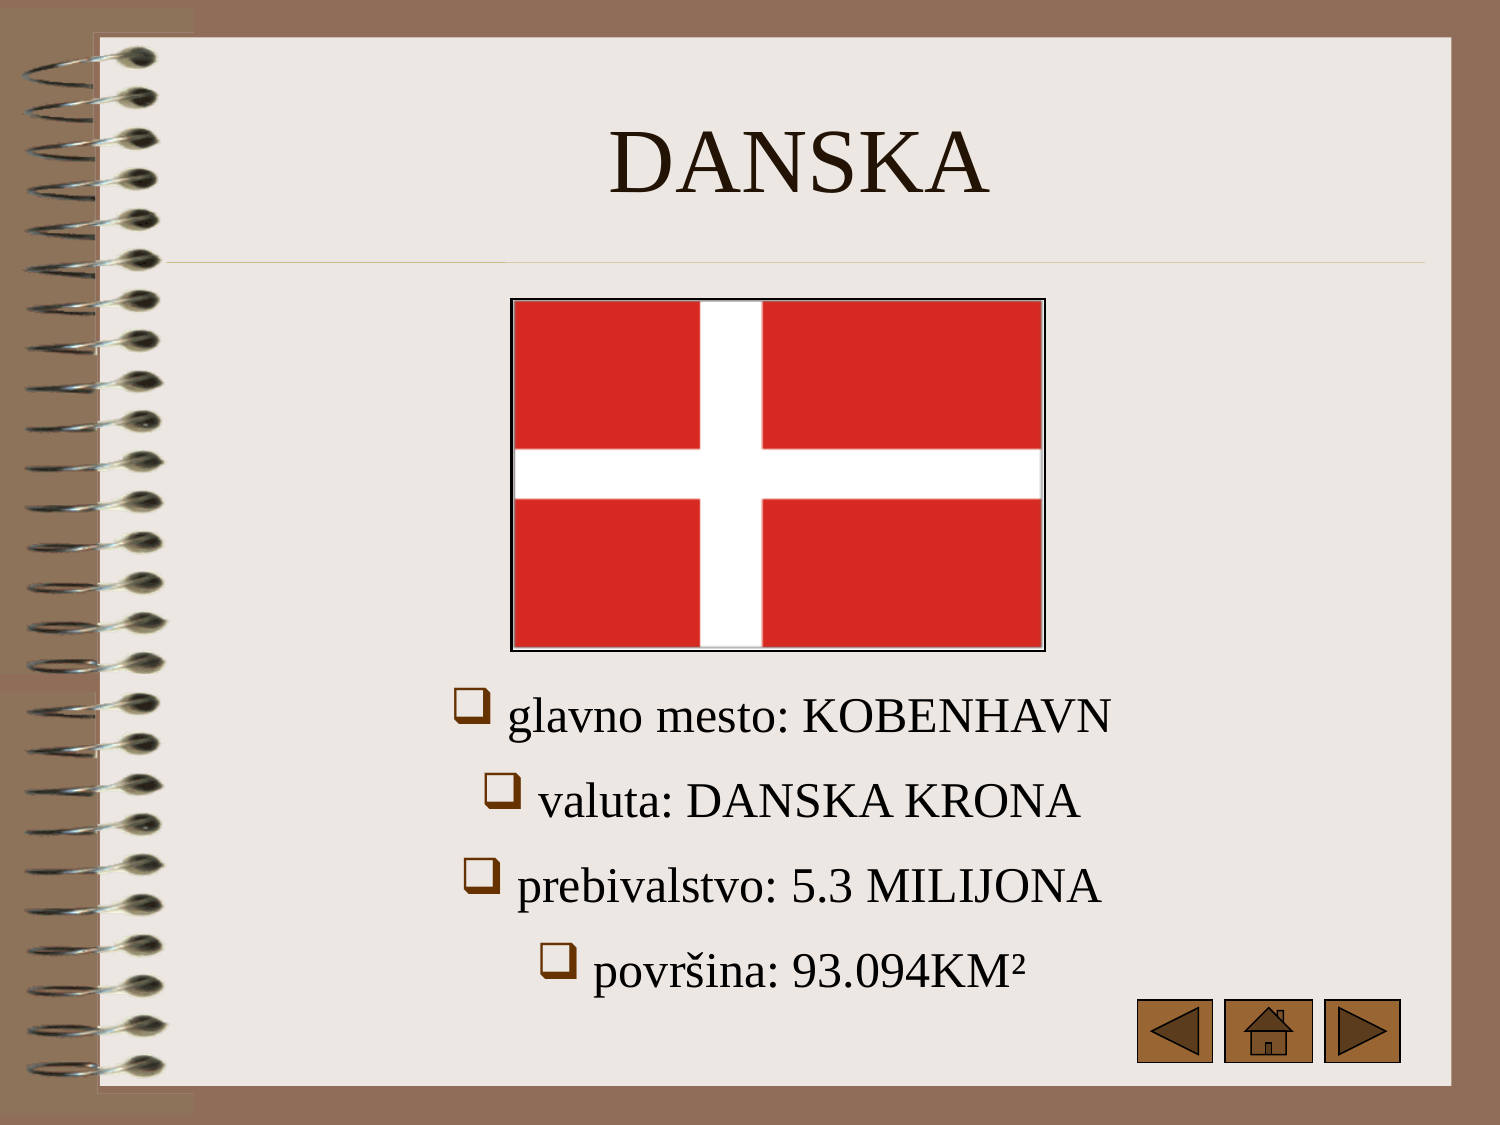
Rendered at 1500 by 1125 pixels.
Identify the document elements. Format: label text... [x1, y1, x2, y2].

text_box [1137, 999, 1213, 1063]
text_box [1324, 999, 1400, 1063]
title DANSKA [174, 62, 1425, 250]
picture [0, 8, 194, 674]
picture [512, 299, 1045, 650]
picture [0, 692, 194, 1115]
text_box glavno mesto: KOBENHAVN valuta: DANSKA KRONA prebivalstvo: 5.3 MILIJONA površina: 93.094KM² [387, 675, 1175, 1005]
text_box [1224, 999, 1313, 1063]
